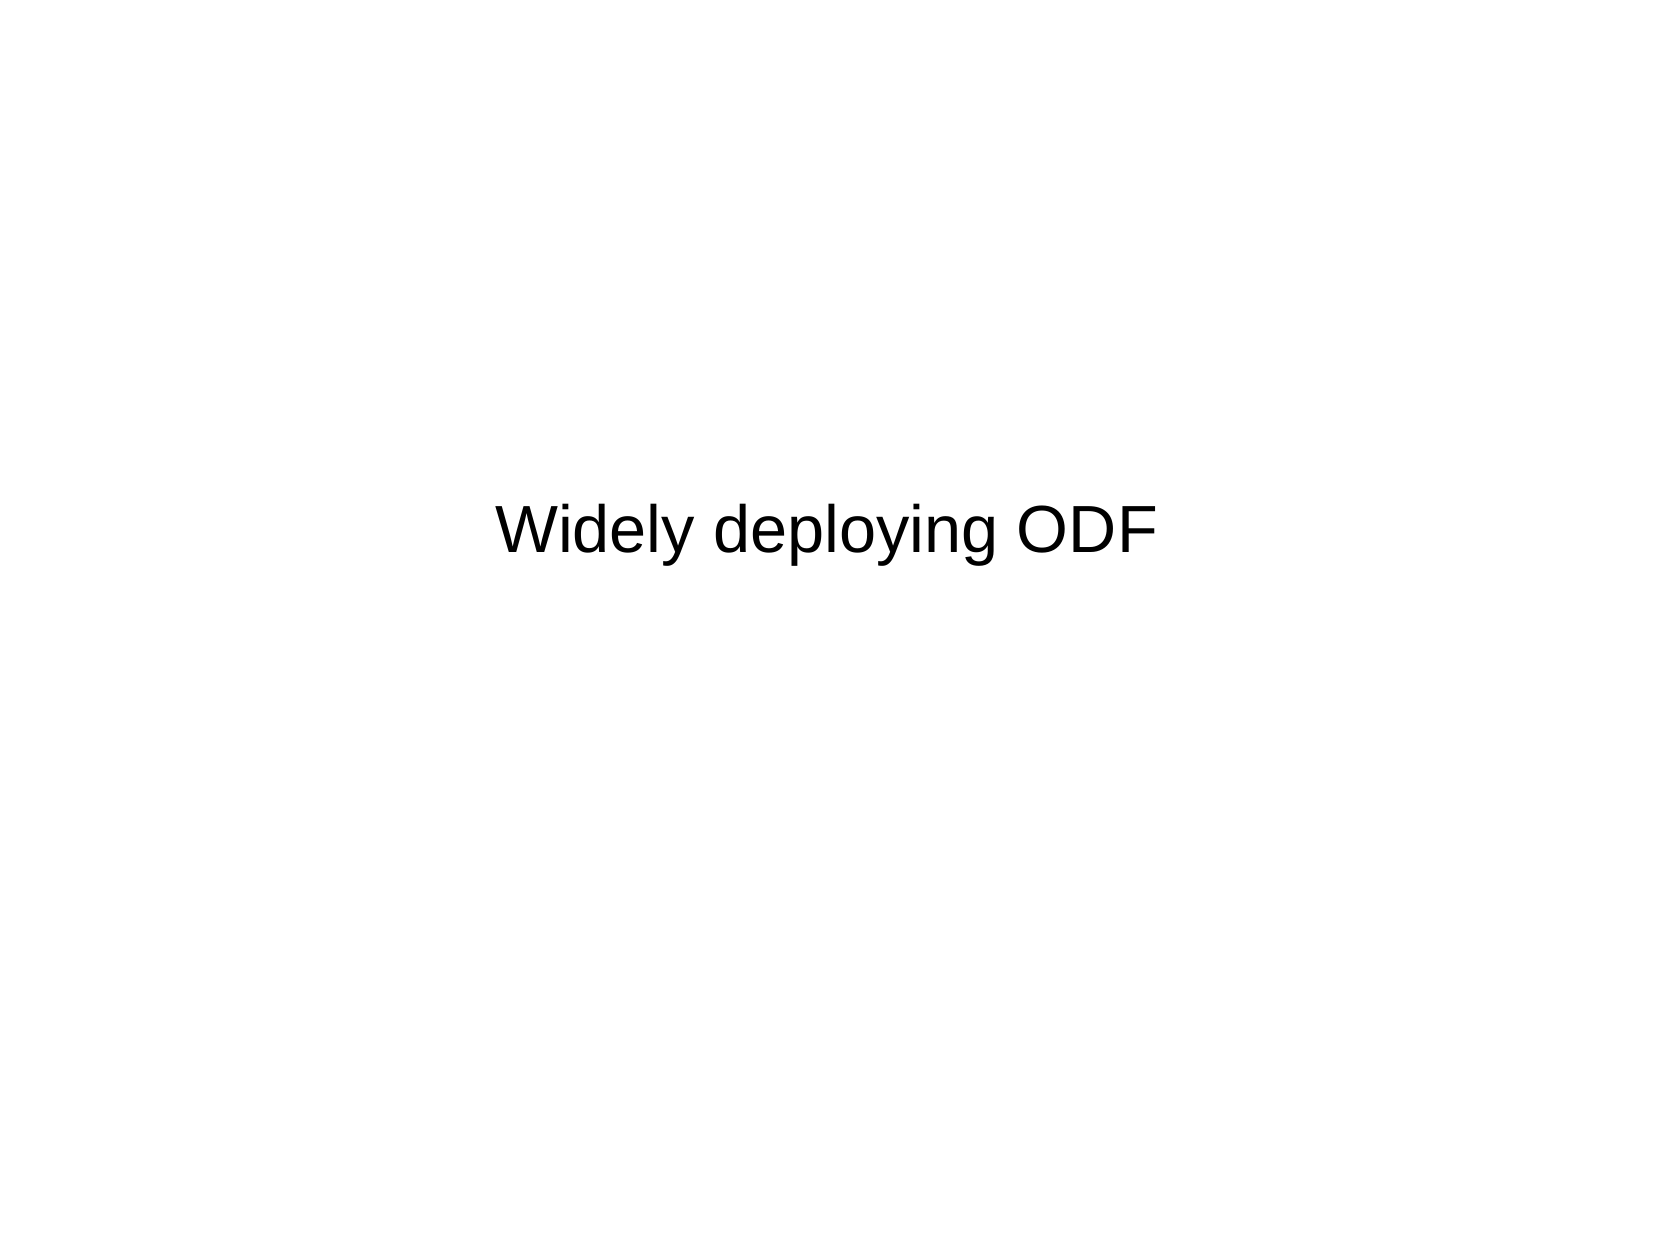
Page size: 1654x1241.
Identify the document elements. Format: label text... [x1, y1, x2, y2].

subtitle Widely deploying ODF [82, 49, 1571, 1010]
